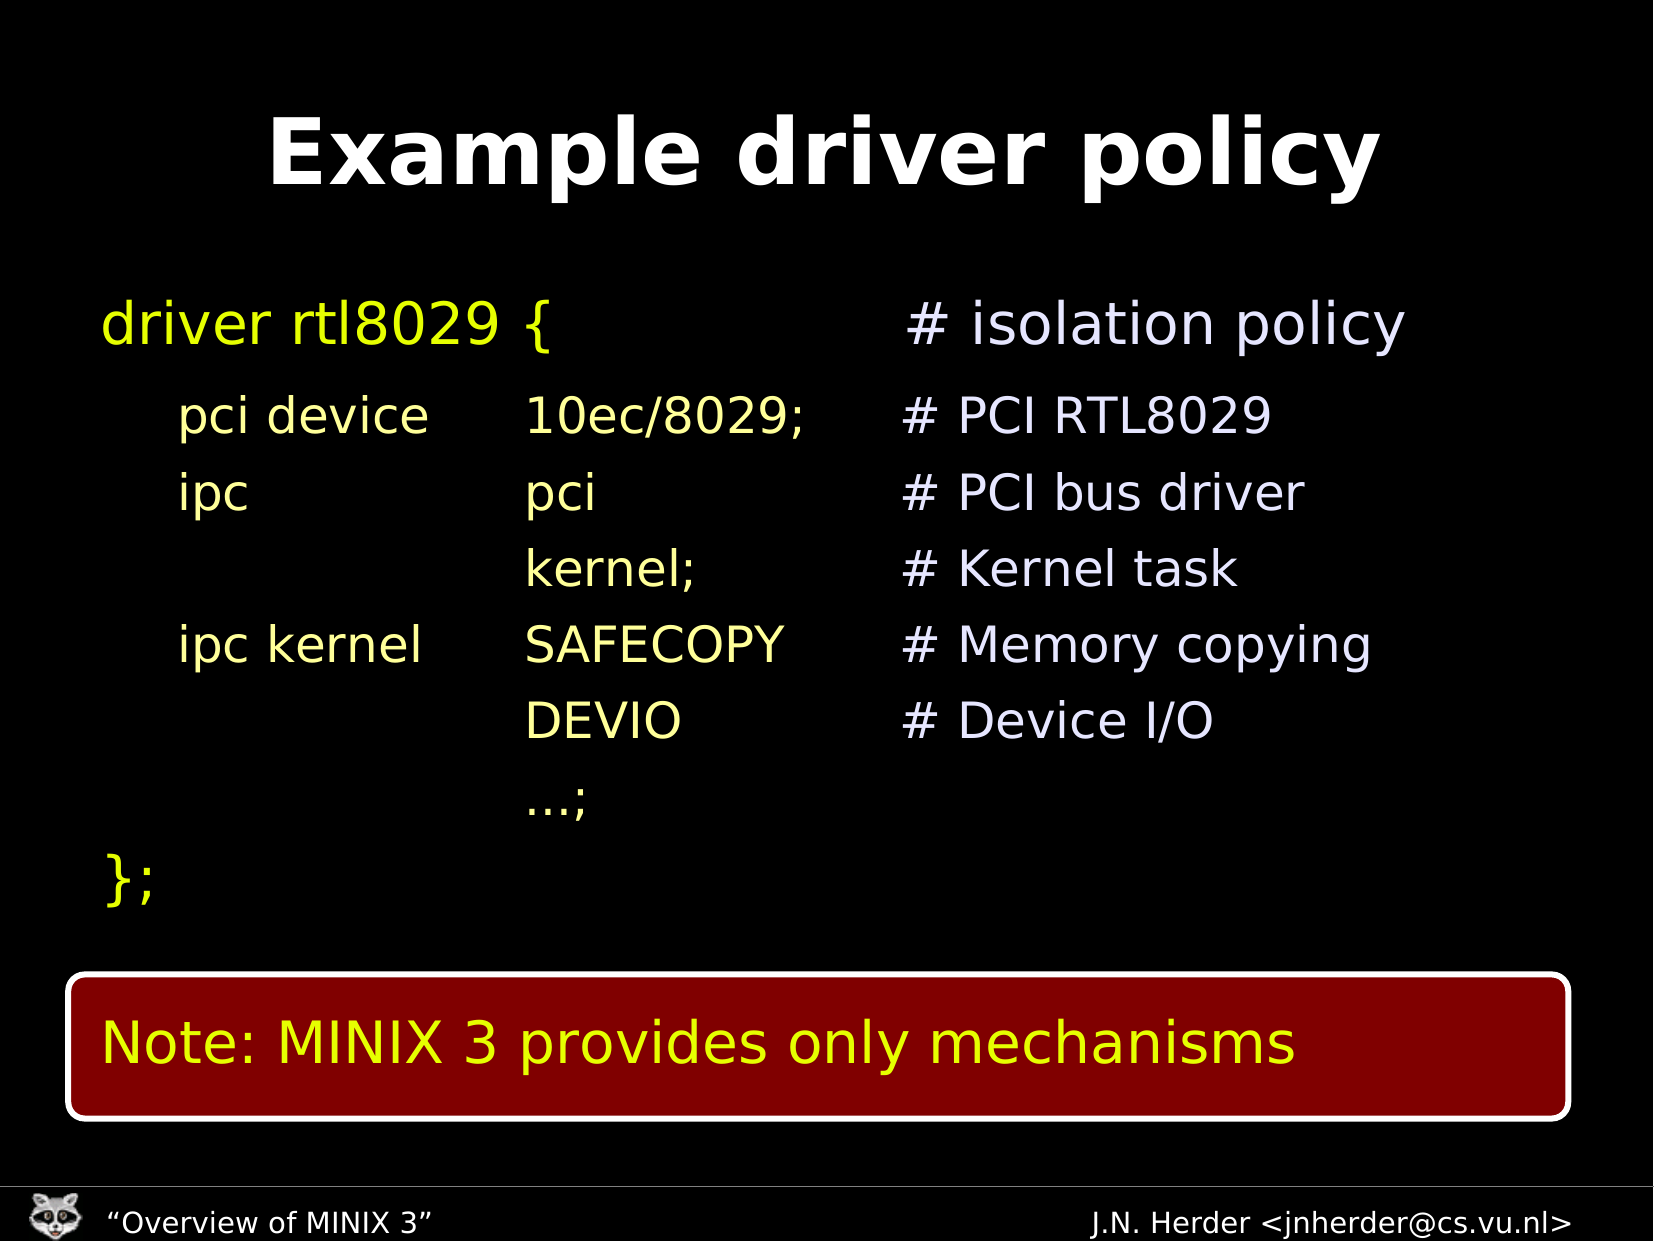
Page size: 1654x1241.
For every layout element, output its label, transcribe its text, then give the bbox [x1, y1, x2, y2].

text_box [68, 974, 1567, 1119]
picture [29, 1193, 83, 1241]
title Example driver policy [75, 43, 1576, 263]
list driver rtl8029 { # isolation policy pci device 10ec/8029; # PCI RTL8029 ipc pci # PCI bus driver kernel; # Kernel task ipc kernel SAFECOPY # Memory copying DEVIO # Device I/O ...; }; Note: MINIX 3 provides only mechanisms [82, 290, 1576, 1109]
